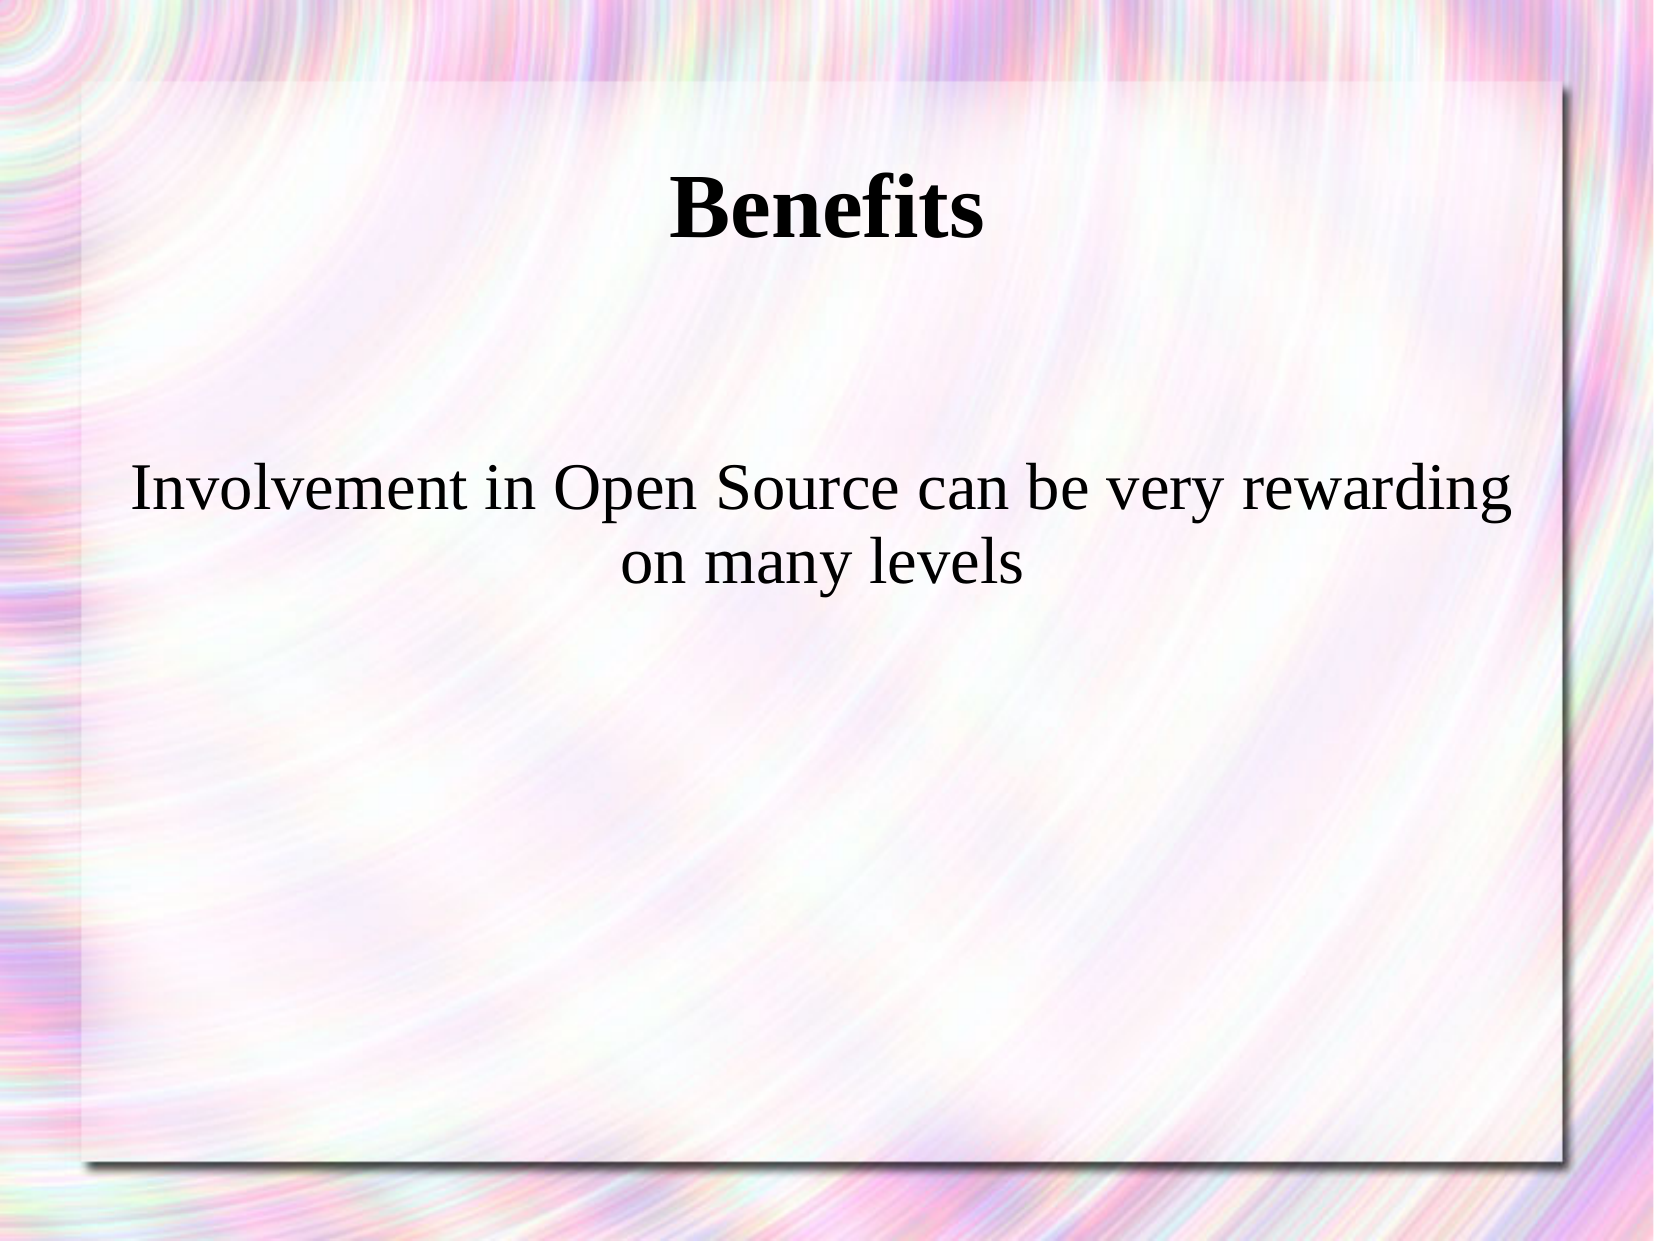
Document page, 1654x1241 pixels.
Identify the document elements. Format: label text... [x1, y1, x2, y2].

picture [0, 0, 1654, 1241]
title Benefits [121, 102, 1534, 311]
list Involvement in Open Source can be very rewarding on many levels [112, 450, 1534, 714]
